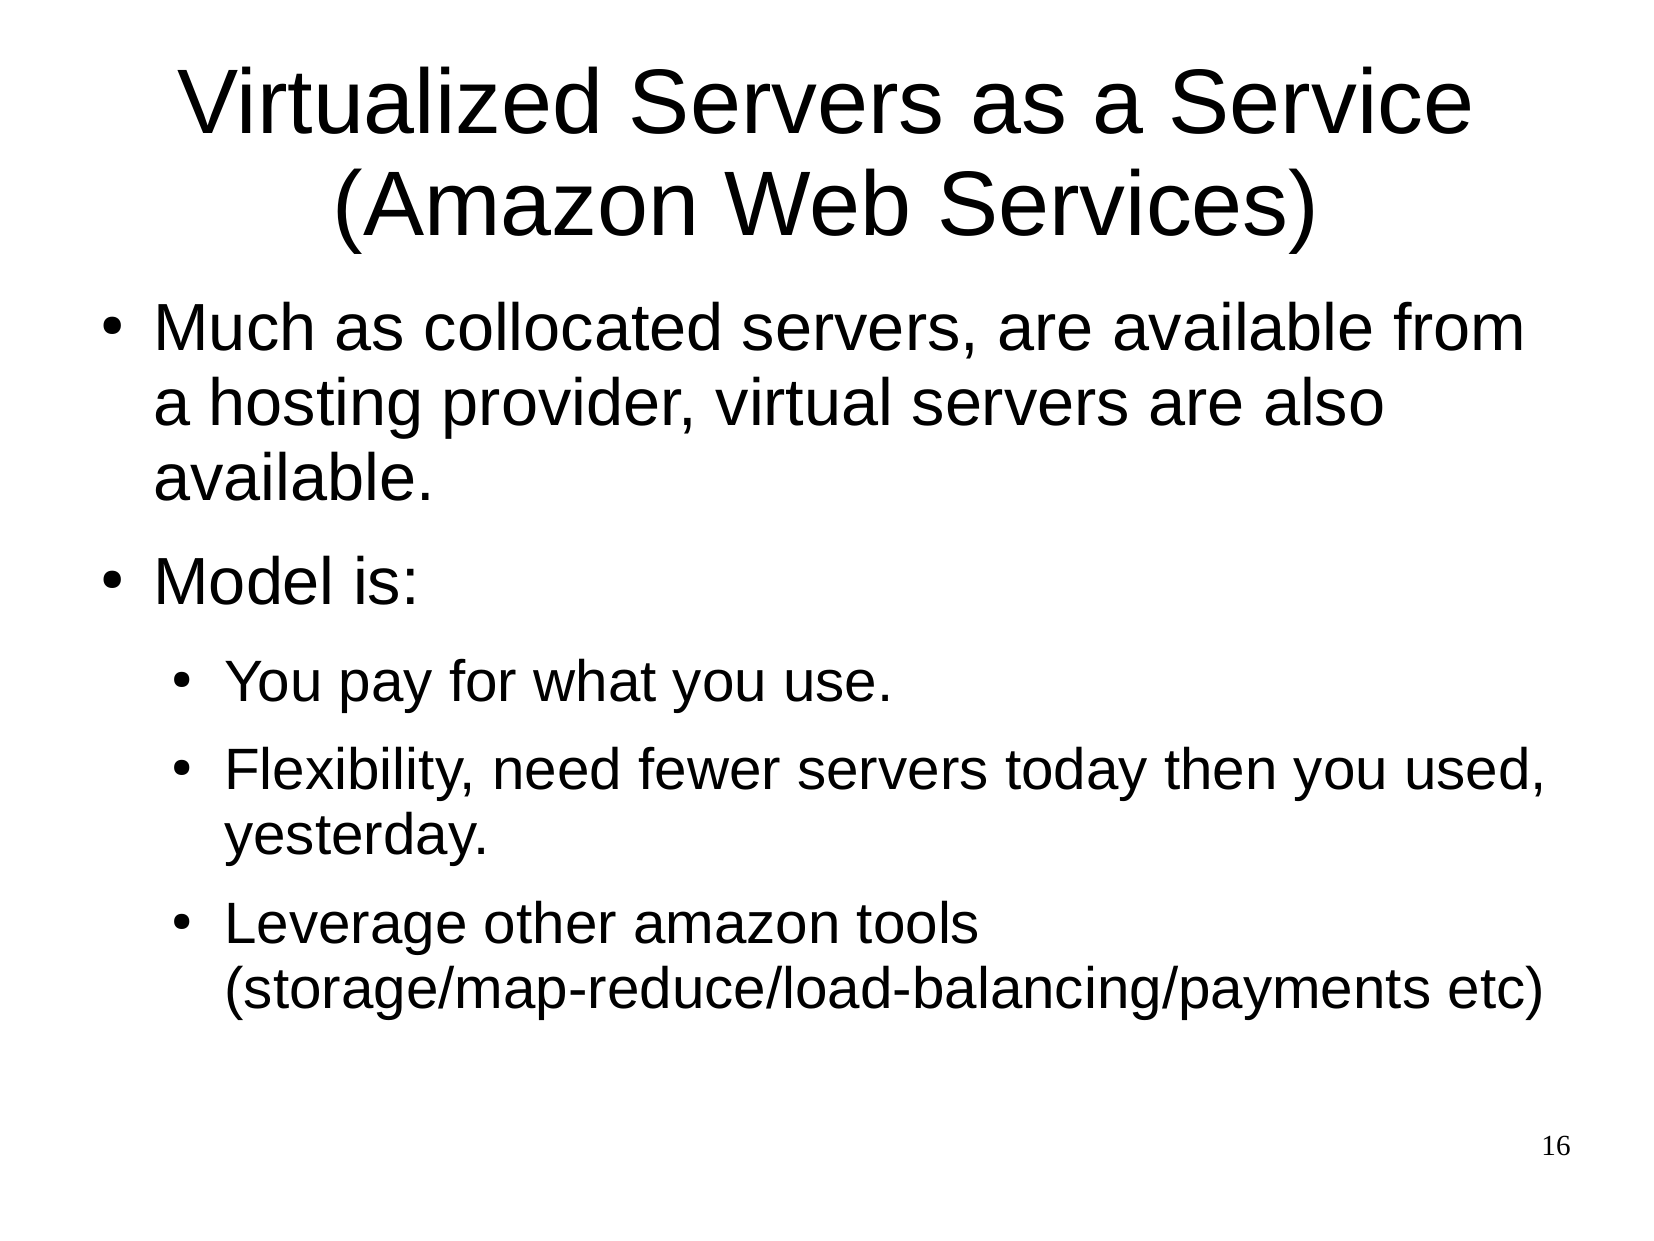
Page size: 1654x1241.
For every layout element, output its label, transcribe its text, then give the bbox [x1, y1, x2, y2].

list Much as collocated servers, are available from a hosting provider, virtual servers are also available. Model is: You pay for what you use. Flexibility, need fewer servers today then you used, yesterday. Leverage other amazon tools (storage/map-reduce/load-balancing/payments etc) [82, 290, 1571, 1109]
title Virtualized Servers as a Service (Amazon Web Services) [82, 49, 1571, 257]
